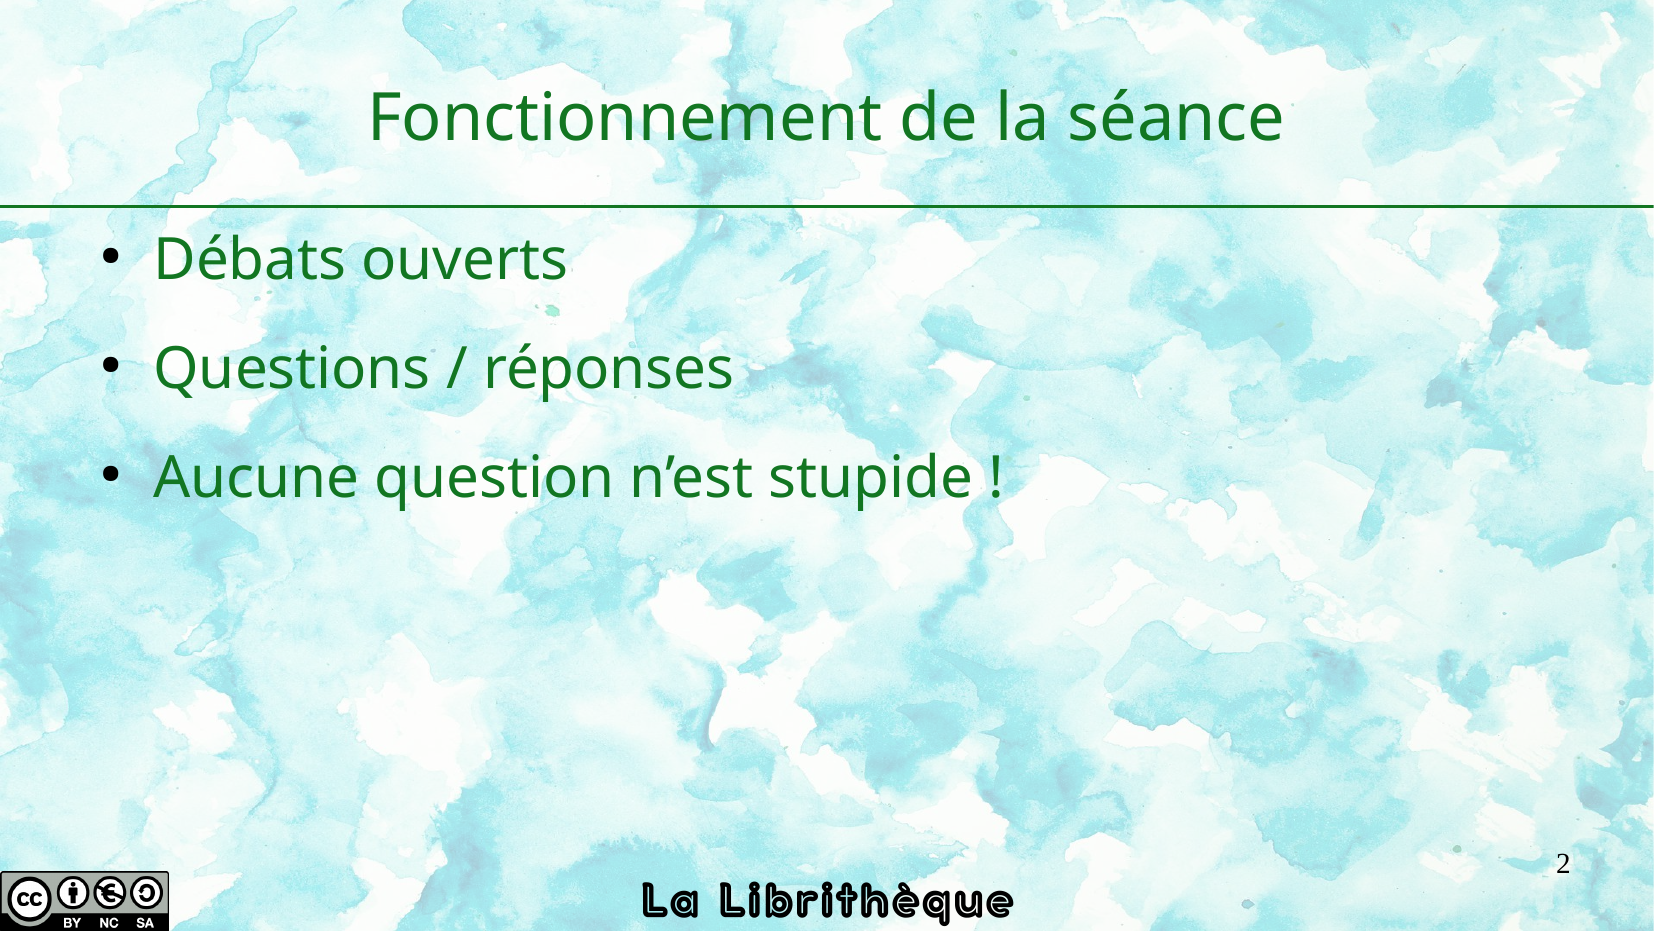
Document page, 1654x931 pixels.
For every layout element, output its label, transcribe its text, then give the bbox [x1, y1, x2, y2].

list Débats ouverts Questions / réponses Aucune question n’est stupide ! [82, 217, 1571, 827]
picture [0, 871, 169, 931]
title Fonctionnement de la séance [82, 37, 1571, 193]
picture [628, 827, 1026, 931]
